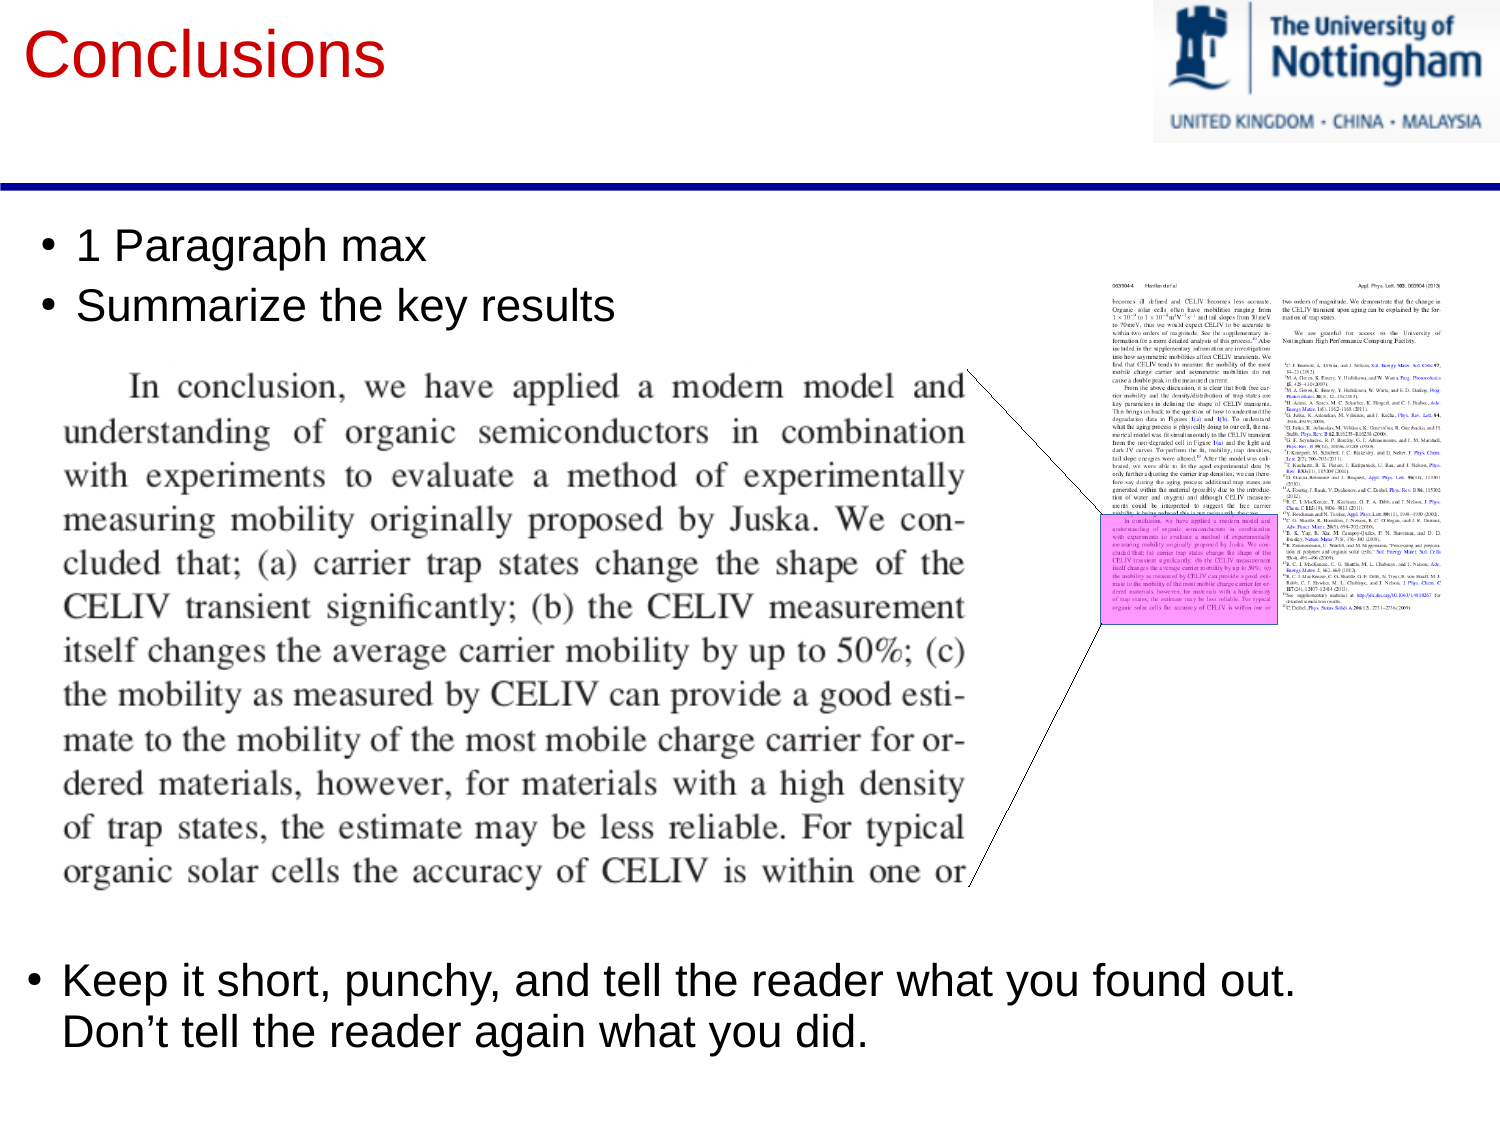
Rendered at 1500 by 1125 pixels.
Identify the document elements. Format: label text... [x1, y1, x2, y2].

text_box Keep it short, punchy, and tell the reader what you found out. Don’t tell the reader again what you did. [11, 947, 1386, 1125]
text_box 1 Paragraph max Summarize the key results [25, 212, 689, 390]
picture [1091, 272, 1467, 670]
picture [1153, 0, 1500, 143]
text_box Conclusions [8, 9, 902, 109]
text_box [1100, 514, 1278, 625]
picture [54, 362, 985, 943]
